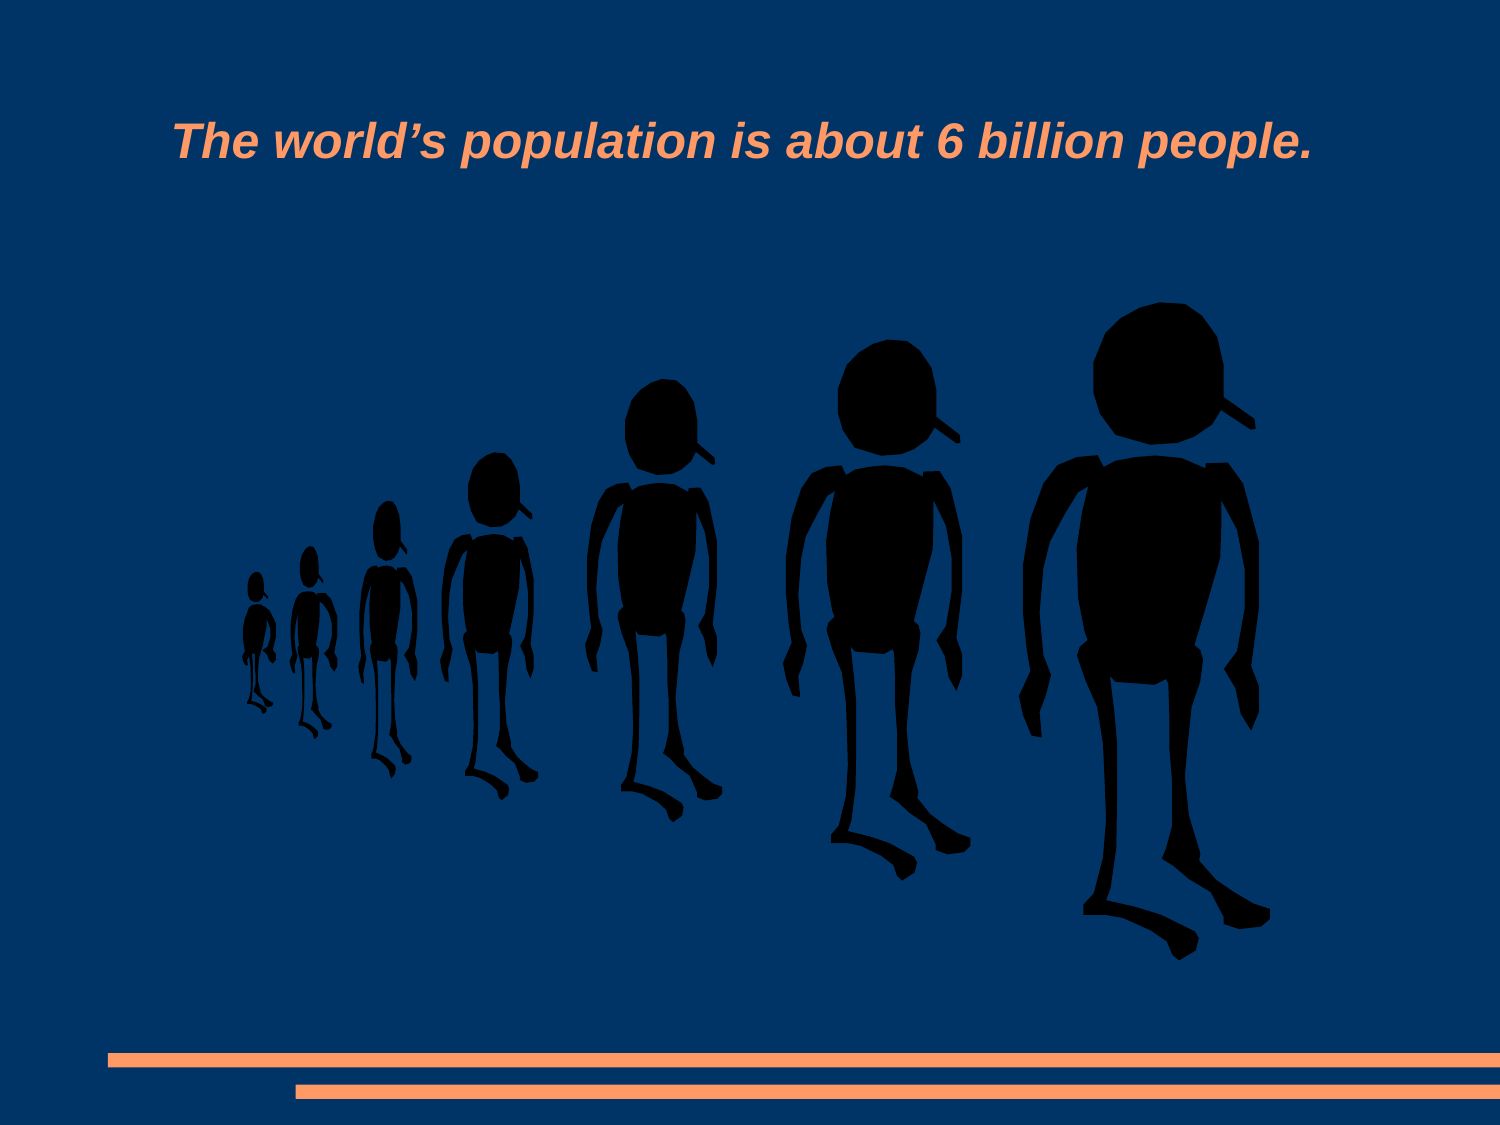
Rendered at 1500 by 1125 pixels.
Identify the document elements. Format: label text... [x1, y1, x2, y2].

picture [242, 301, 1270, 961]
title The world’s population is about 6 billion people. [75, 45, 1426, 233]
